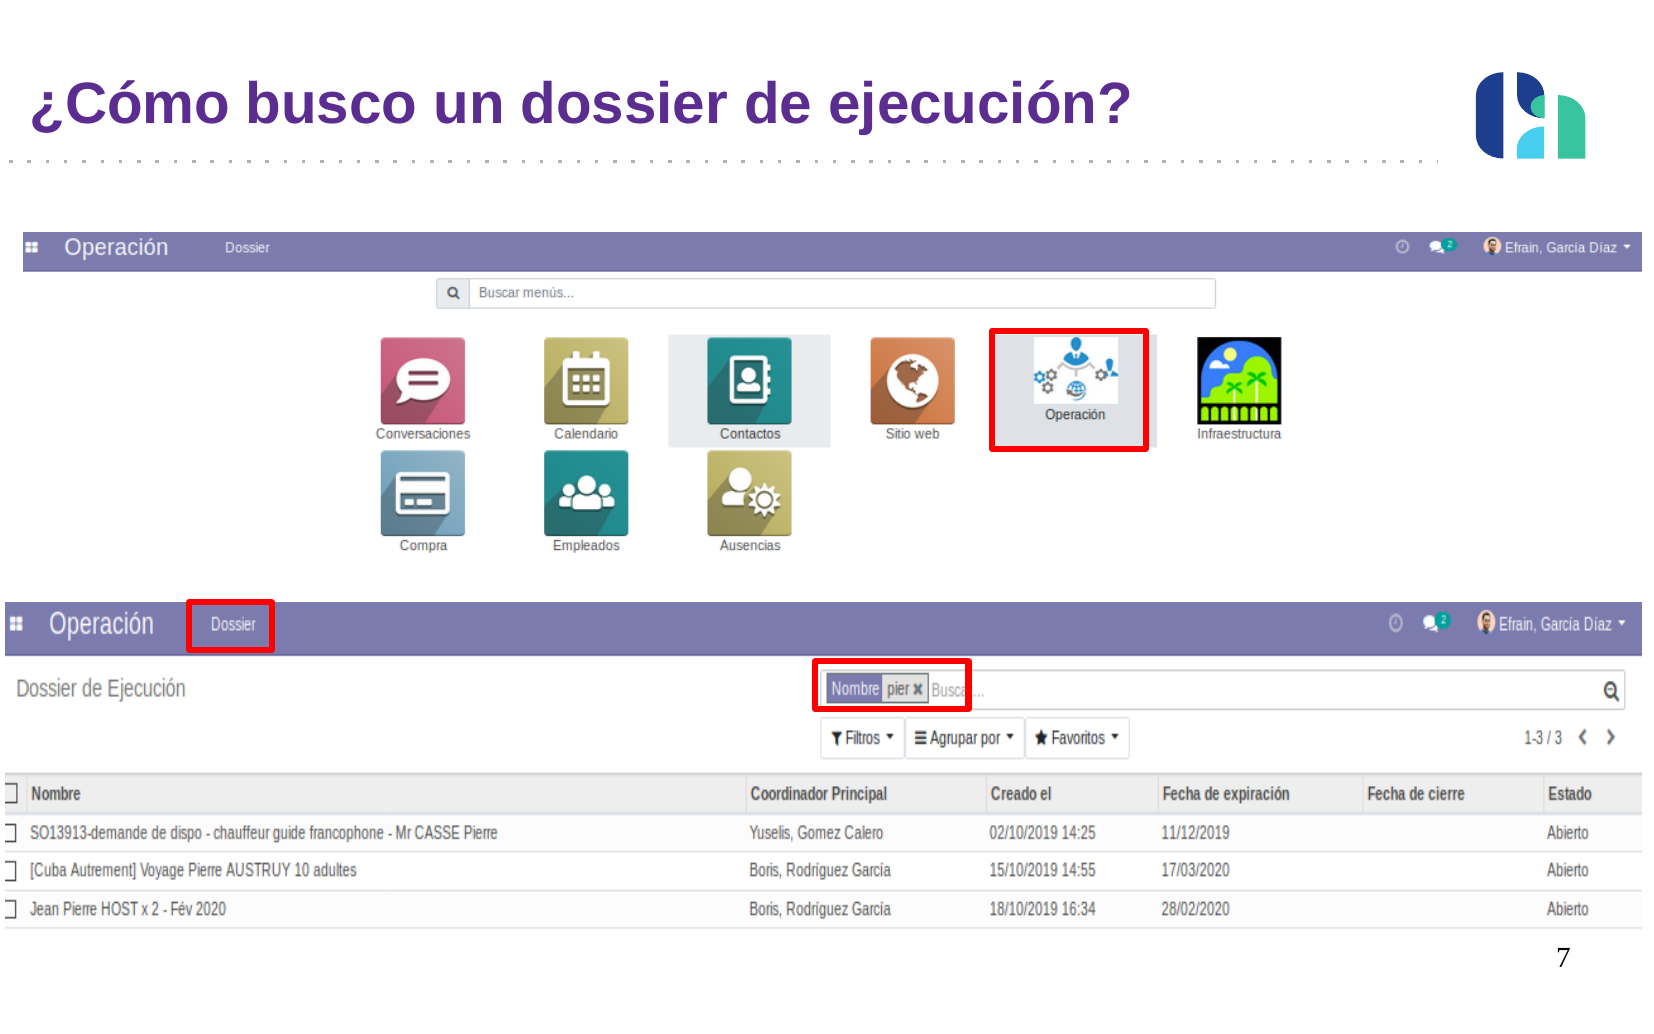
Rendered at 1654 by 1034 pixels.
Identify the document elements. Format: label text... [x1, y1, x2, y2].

picture [23, 232, 1642, 567]
picture [5, 602, 1642, 941]
text_box ¿Cómo busco un dossier de ejecución? [29, 70, 1418, 201]
picture [1475, 72, 1586, 159]
picture [192, 605, 269, 647]
